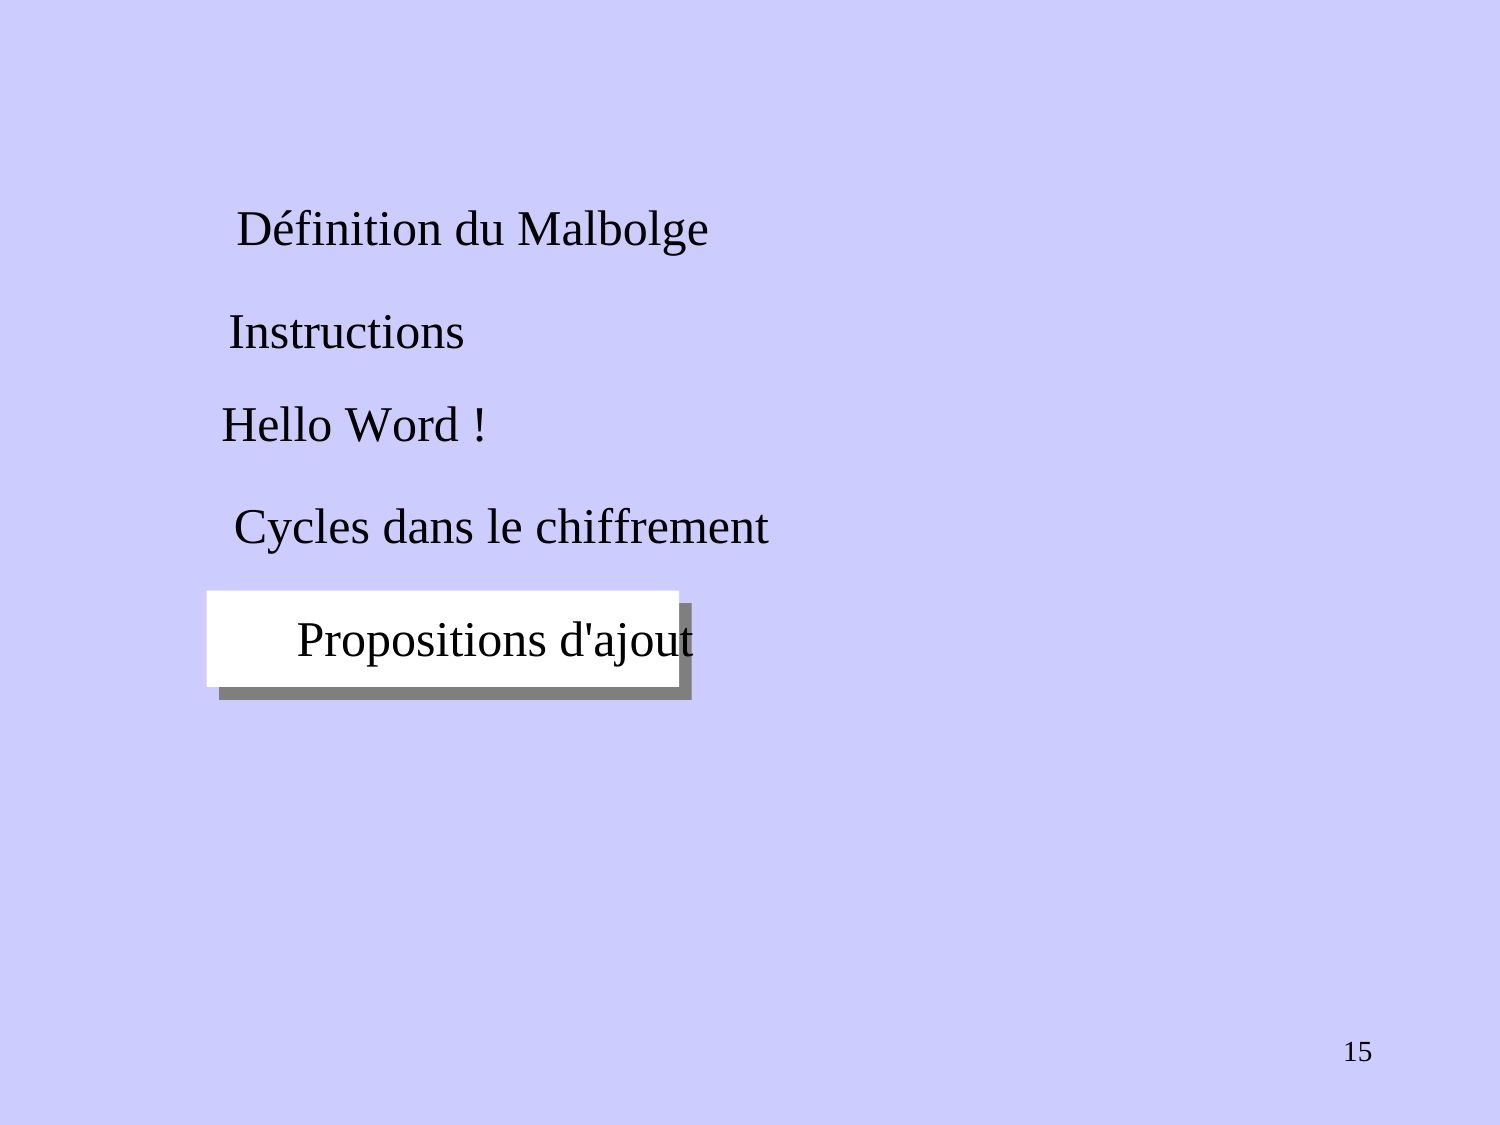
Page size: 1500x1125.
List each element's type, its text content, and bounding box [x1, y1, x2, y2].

text_box Cycles dans le chiffrement [219, 485, 785, 562]
text_box Hello Word ! [206, 383, 504, 460]
text_box <numéro> [1074, 1025, 1388, 1101]
text_box Instructions [213, 291, 480, 367]
text_box [206, 590, 680, 687]
text_box Propositions d'ajout [269, 598, 709, 674]
text_box Définition du Malbolge [221, 187, 725, 263]
